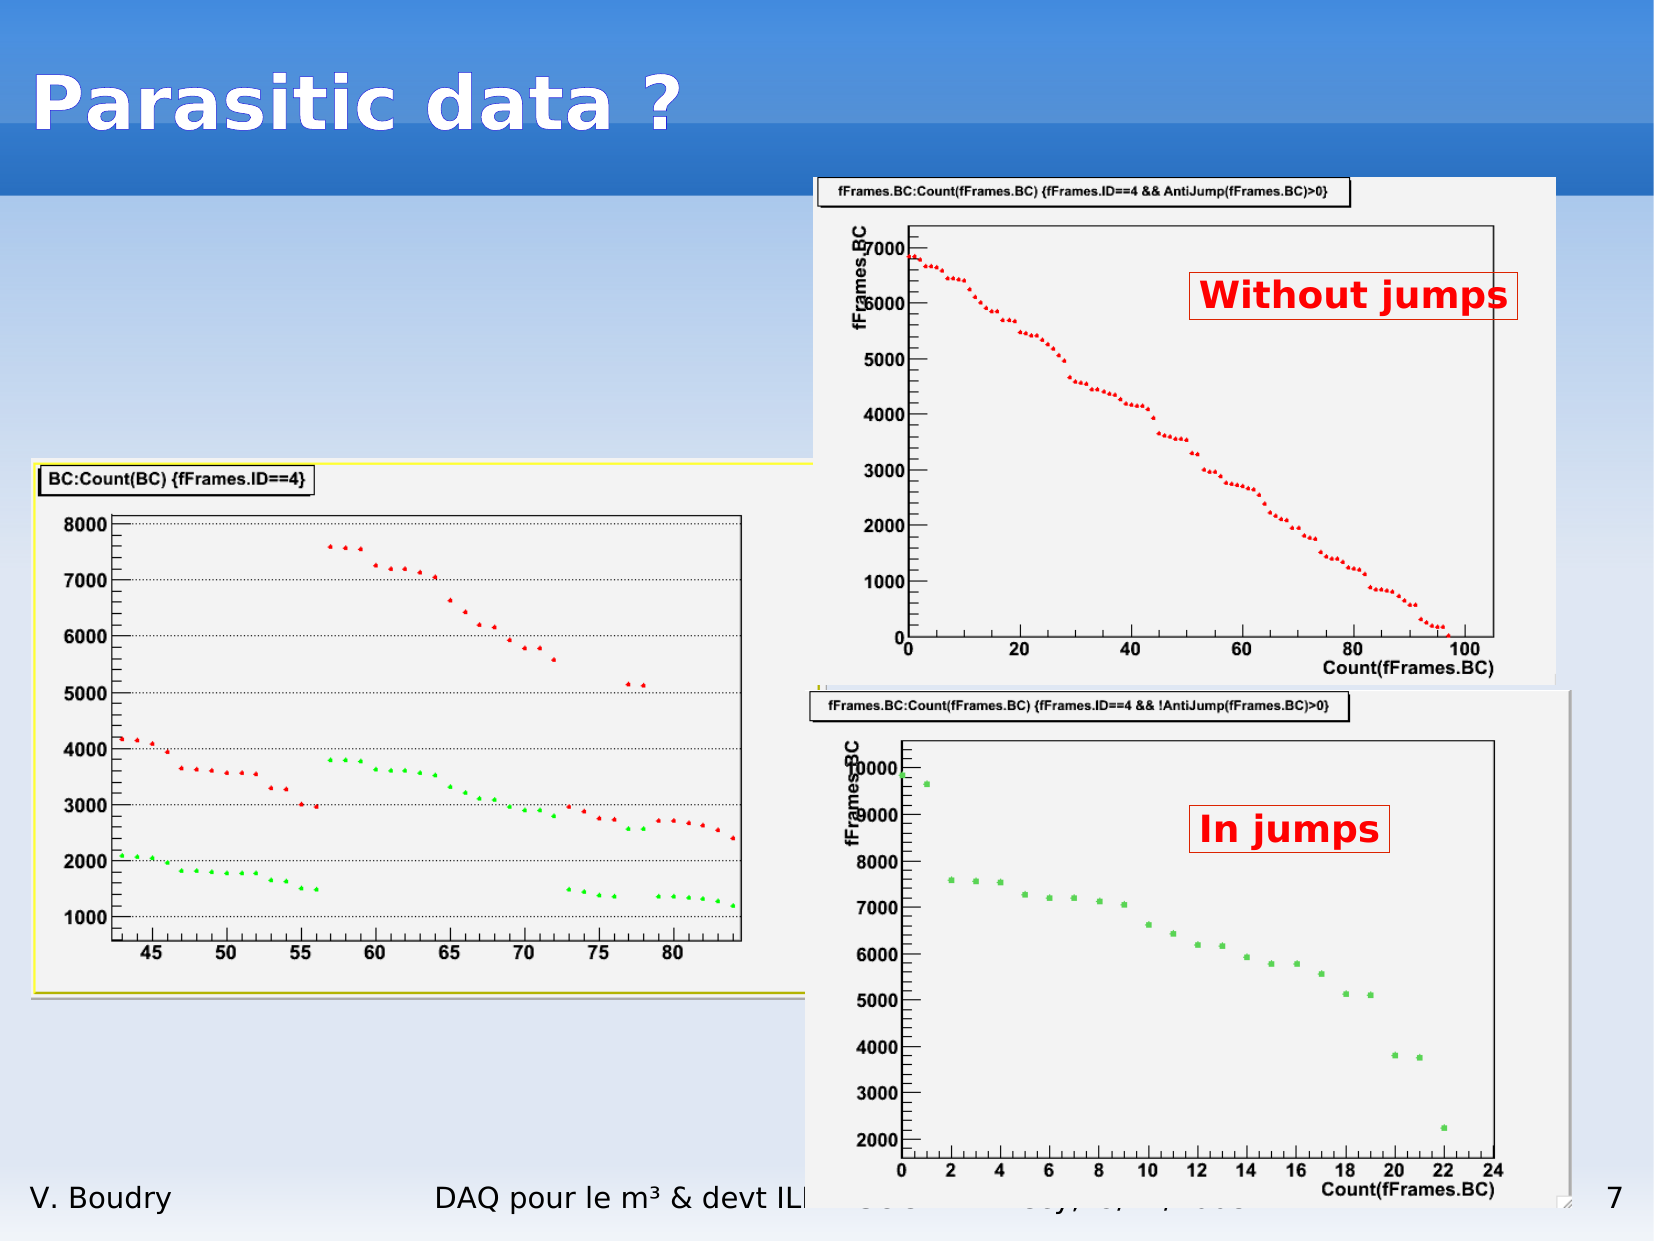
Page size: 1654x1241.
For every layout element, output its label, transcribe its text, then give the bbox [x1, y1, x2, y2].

text_box Without jumps [1189, 272, 1518, 320]
title Parasitic data ? [29, 7, 1654, 200]
picture [0, 0, 1654, 1241]
text_box In jumps [1189, 805, 1390, 853]
